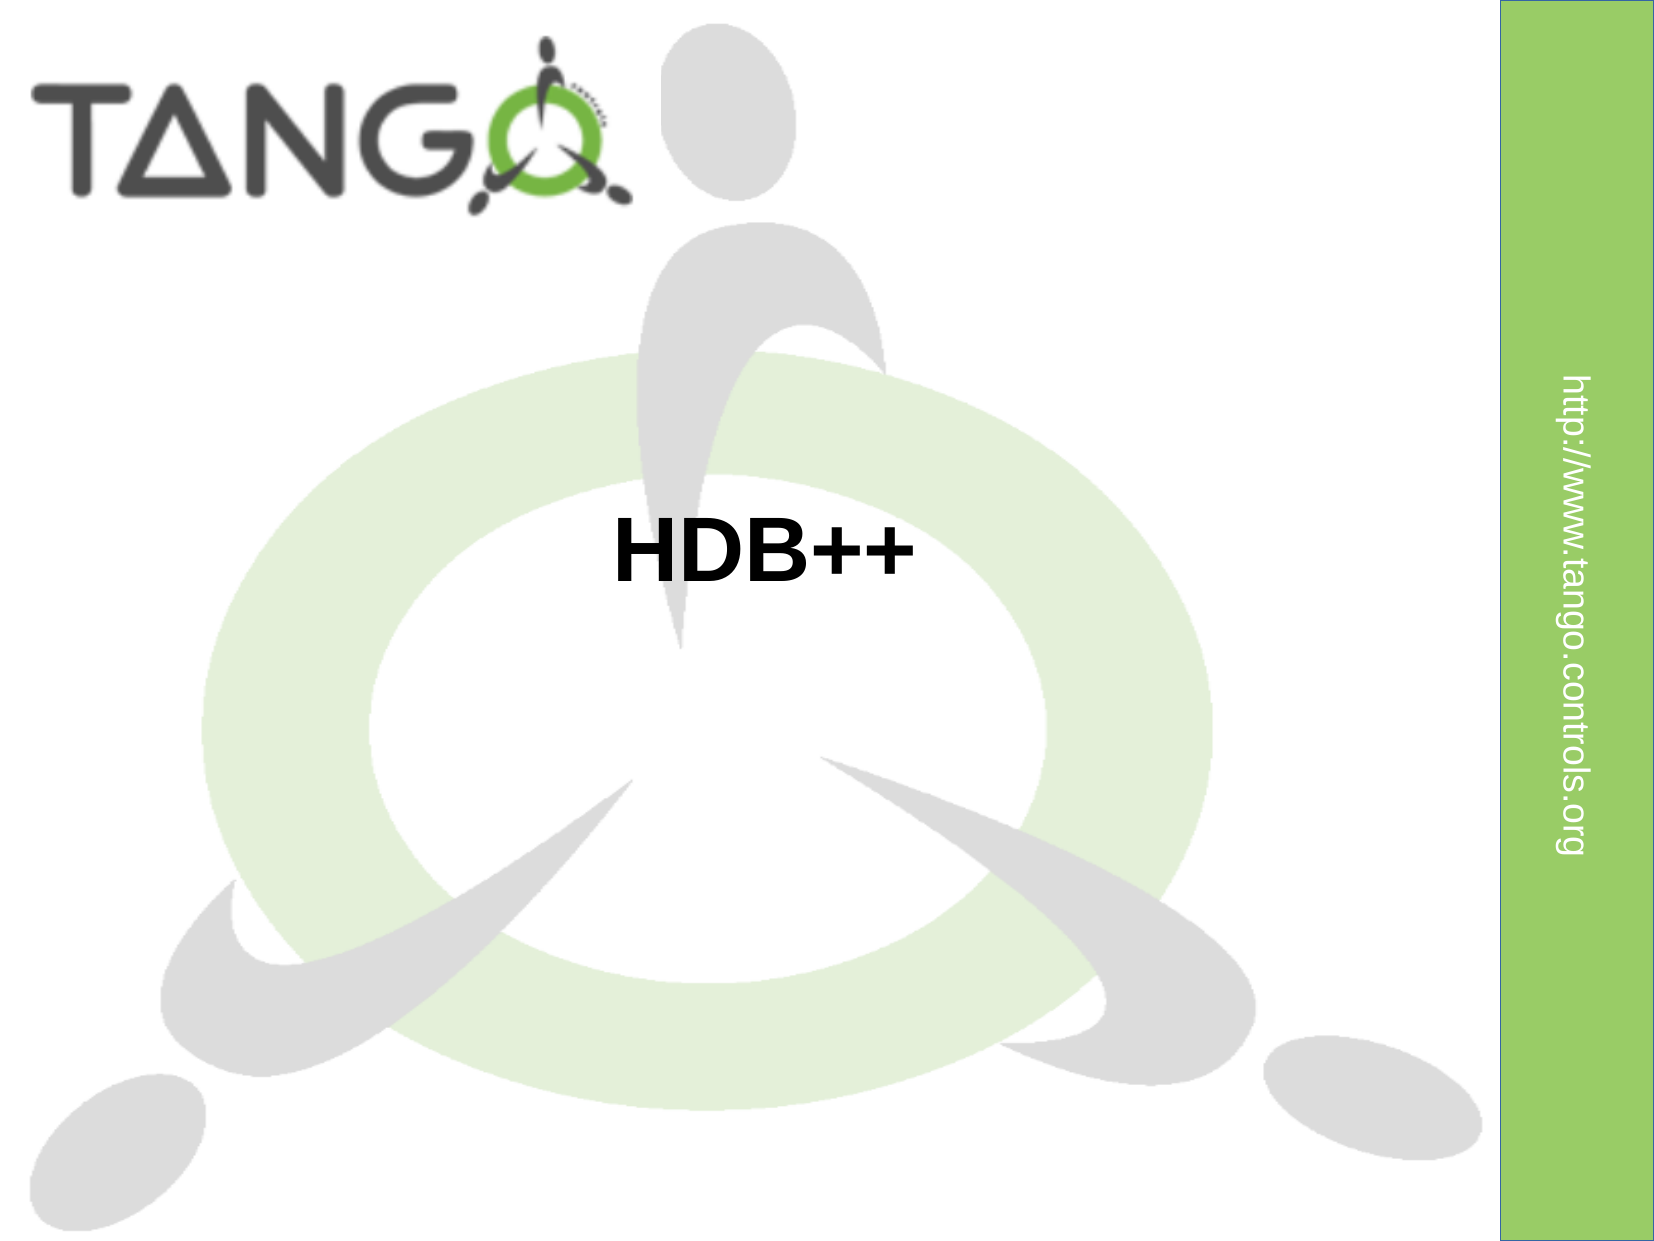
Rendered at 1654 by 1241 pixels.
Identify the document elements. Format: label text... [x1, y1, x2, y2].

subtitle HDB++ [450, 420, 1081, 680]
picture [0, 1, 1500, 1241]
